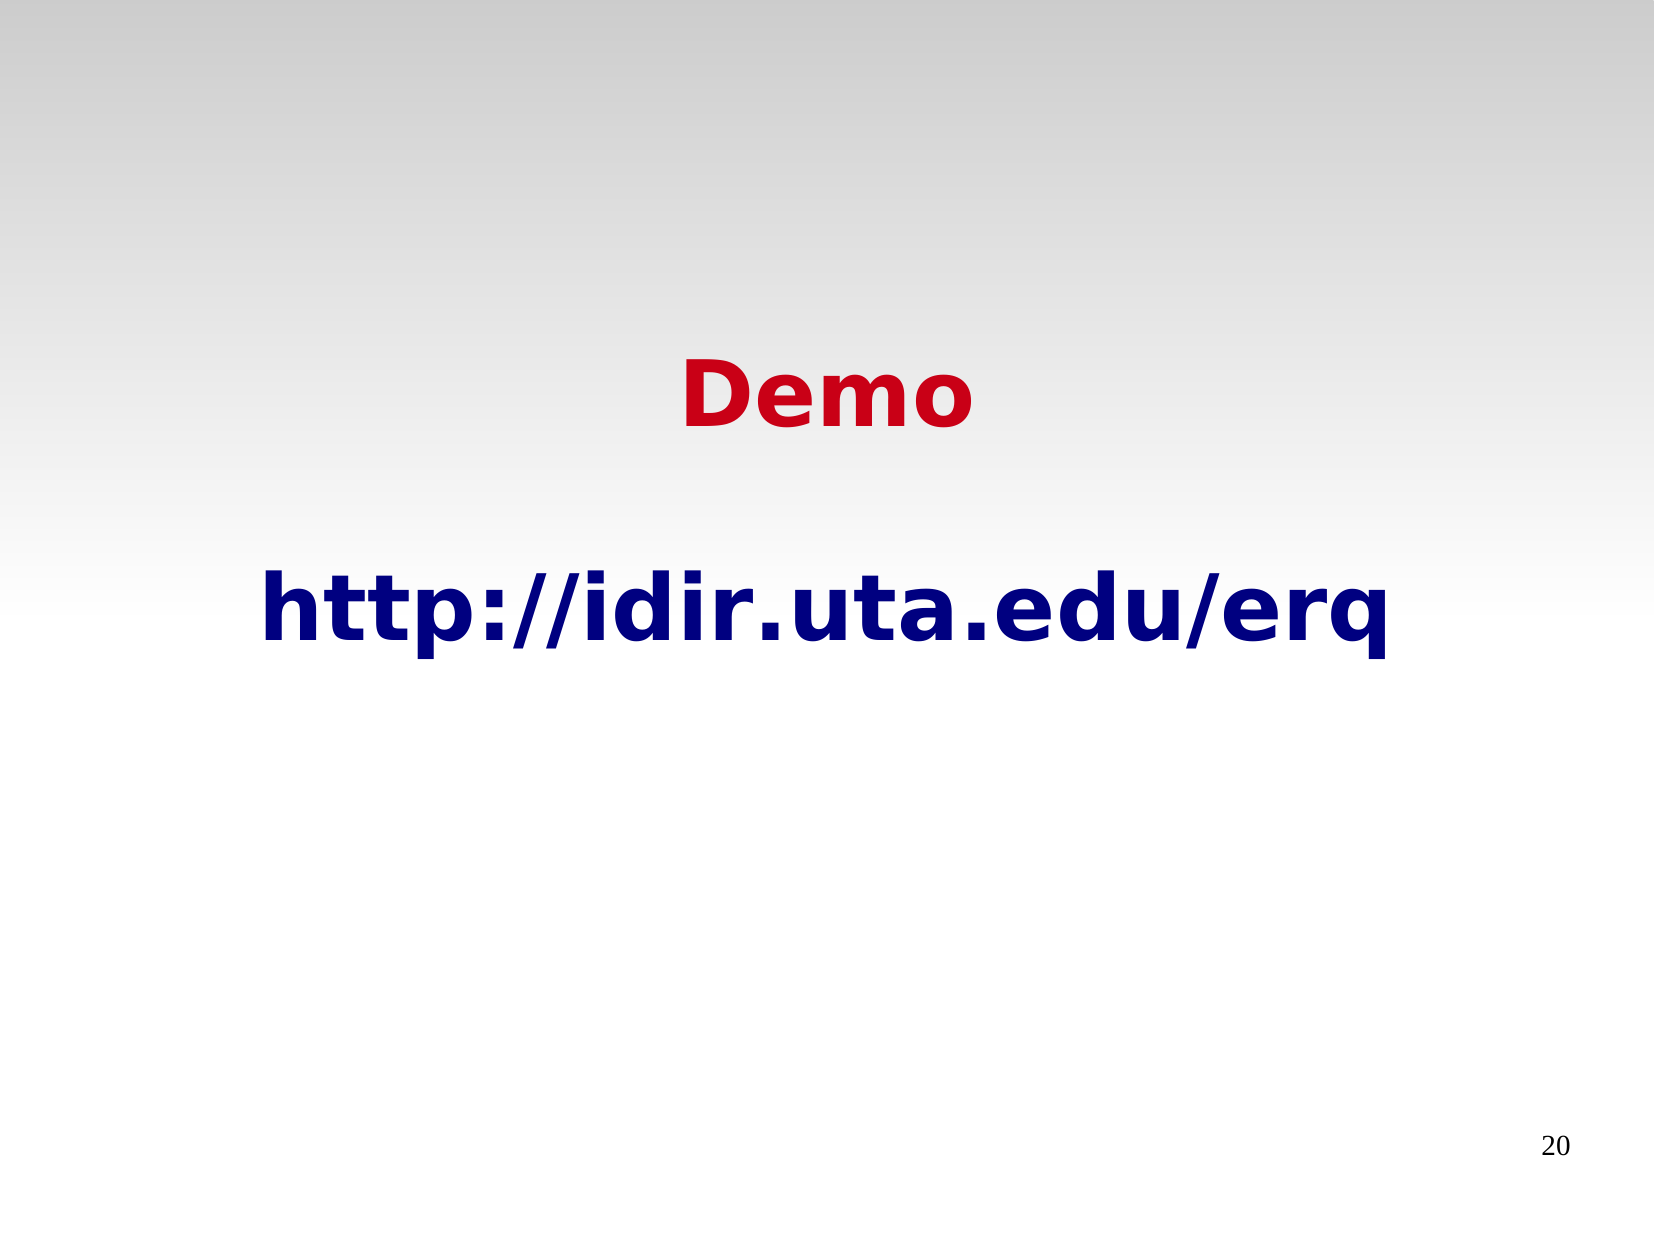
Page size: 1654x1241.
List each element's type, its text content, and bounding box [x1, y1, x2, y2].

title Demo http://idir.uta.edu/erq [82, 340, 1571, 662]
